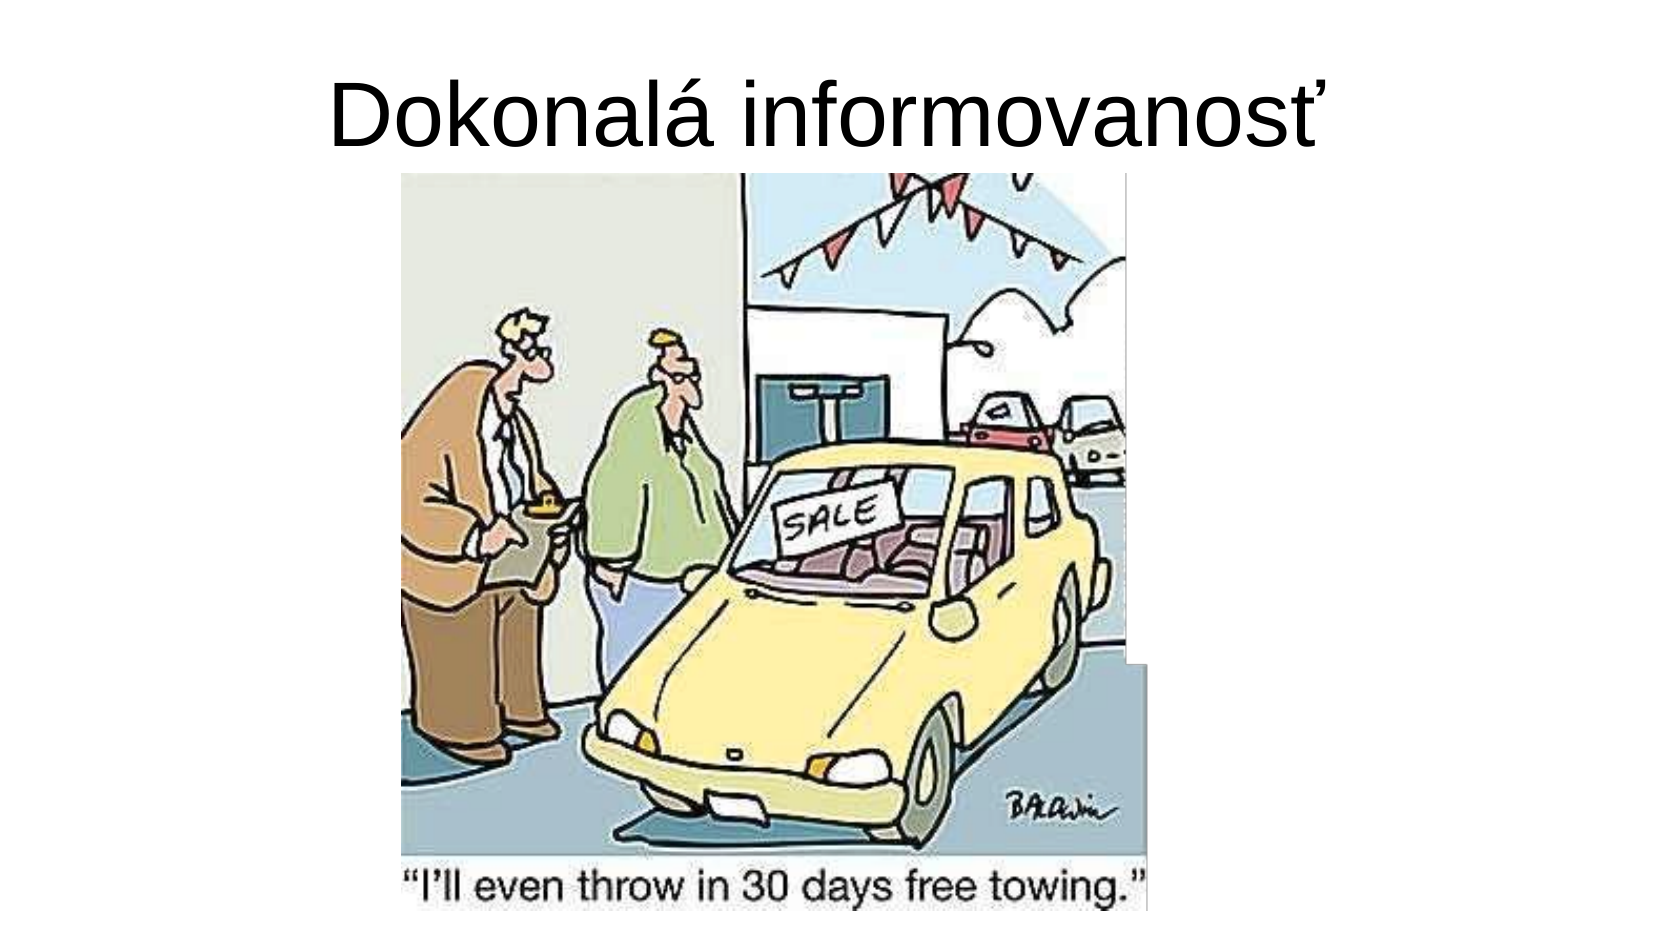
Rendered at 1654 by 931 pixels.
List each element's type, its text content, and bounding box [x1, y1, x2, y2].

picture [401, 173, 1158, 911]
title Dokonalá informovanosť [82, 37, 1571, 193]
